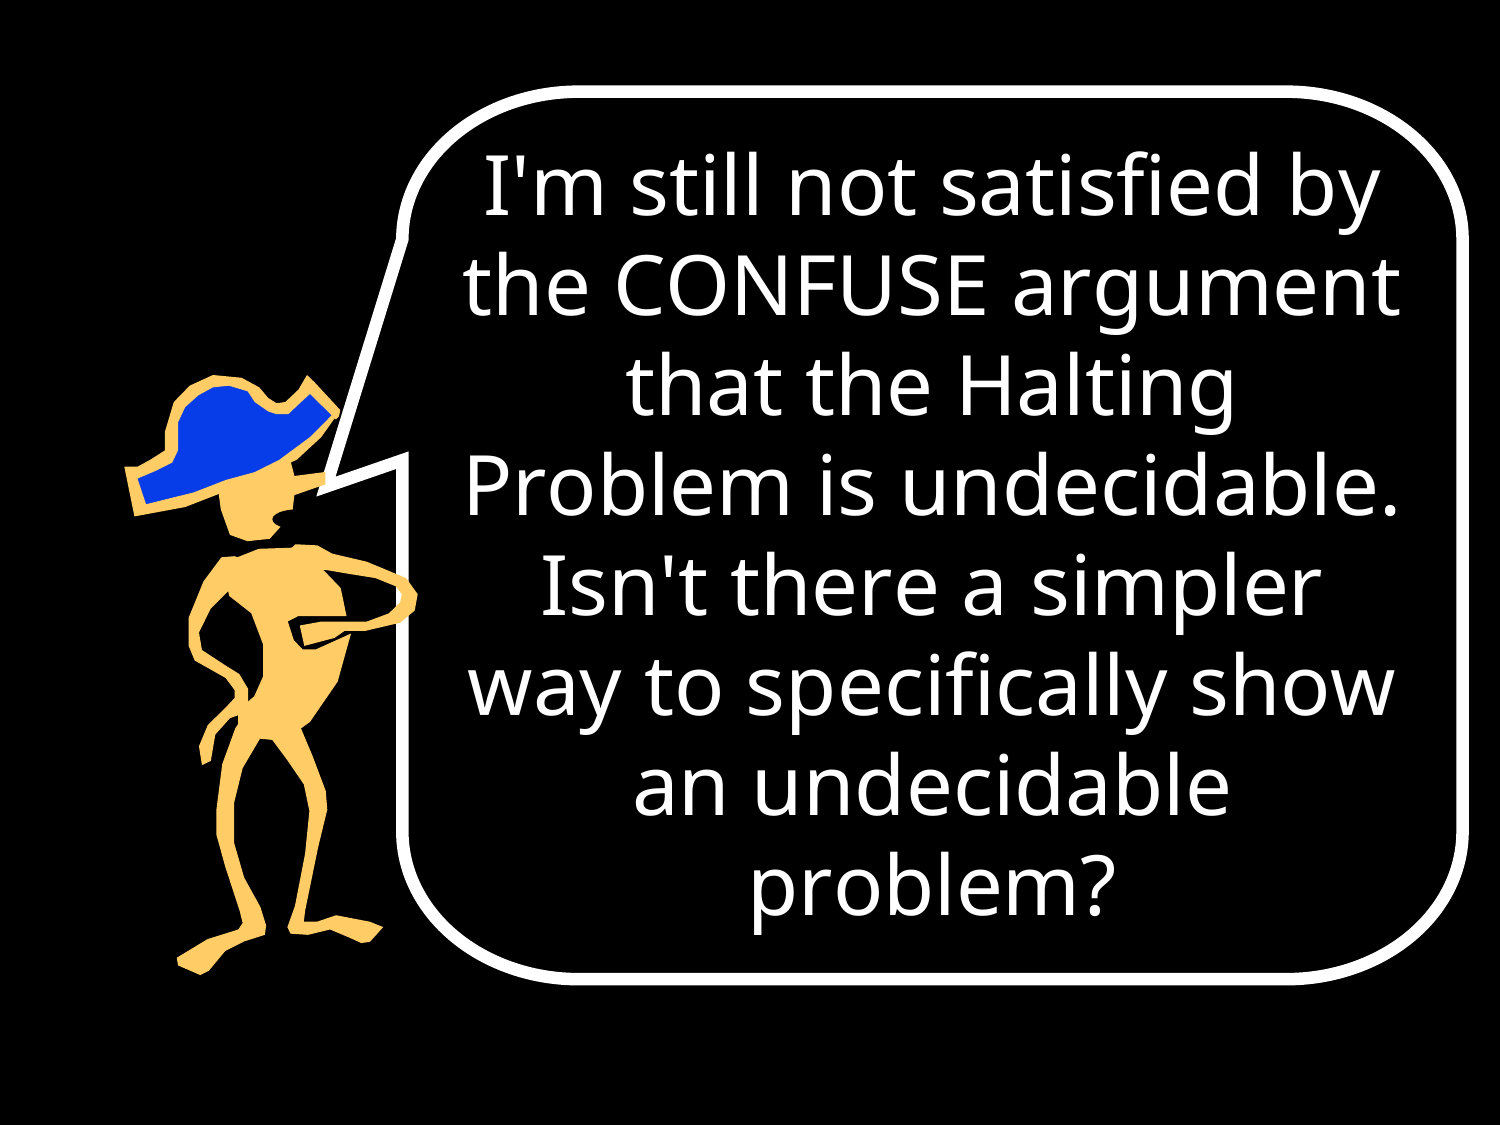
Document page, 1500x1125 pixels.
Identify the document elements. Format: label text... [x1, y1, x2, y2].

text_box I'm still not satisfied by the CONFUSE argument that the Halting Problem is undecidable. Isn't there a simpler way to specifically show an undecidable problem? [325, 91, 1463, 980]
text_box [176, 544, 418, 976]
text_box [124, 375, 341, 542]
